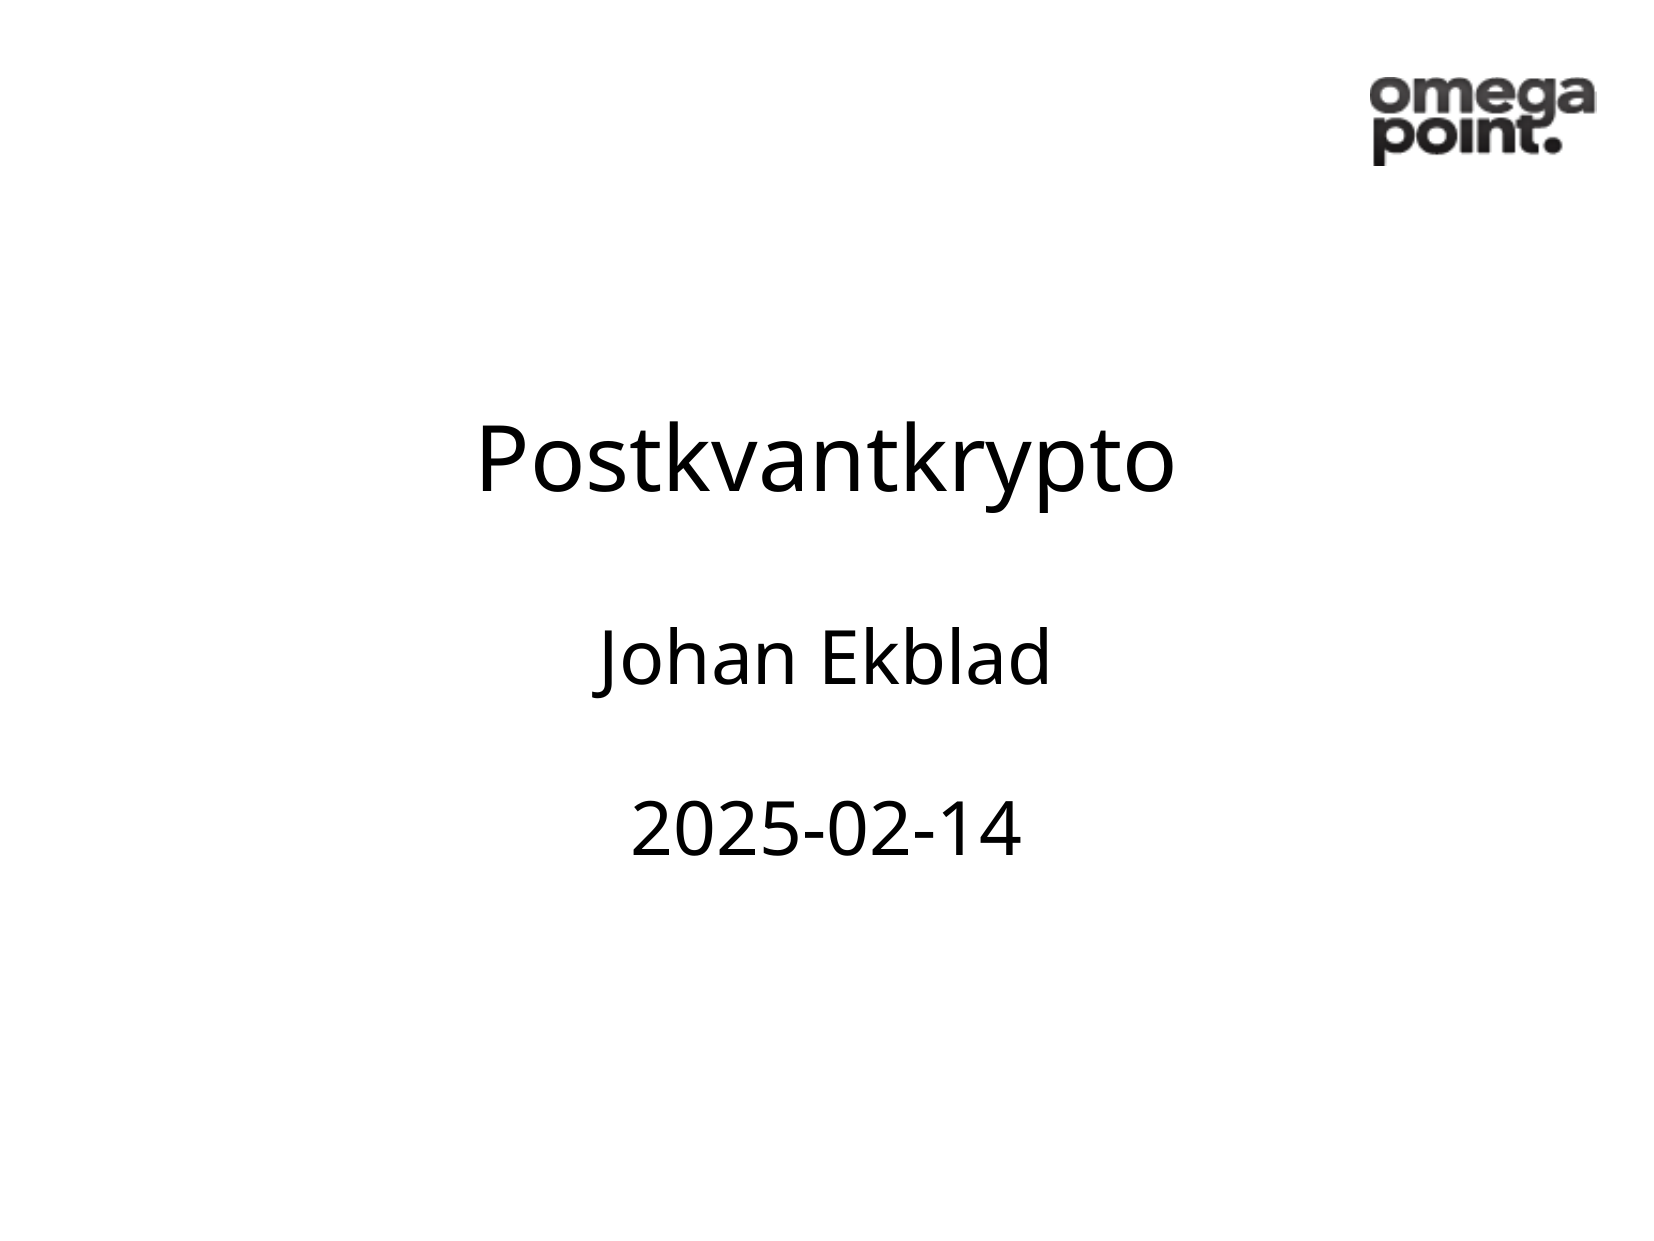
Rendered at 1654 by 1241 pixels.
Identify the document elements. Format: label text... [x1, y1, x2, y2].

picture [1370, 77, 1597, 166]
text_box Postkvantkrypto Johan Ekblad 2025-02-14 [82, 177, 1571, 1193]
